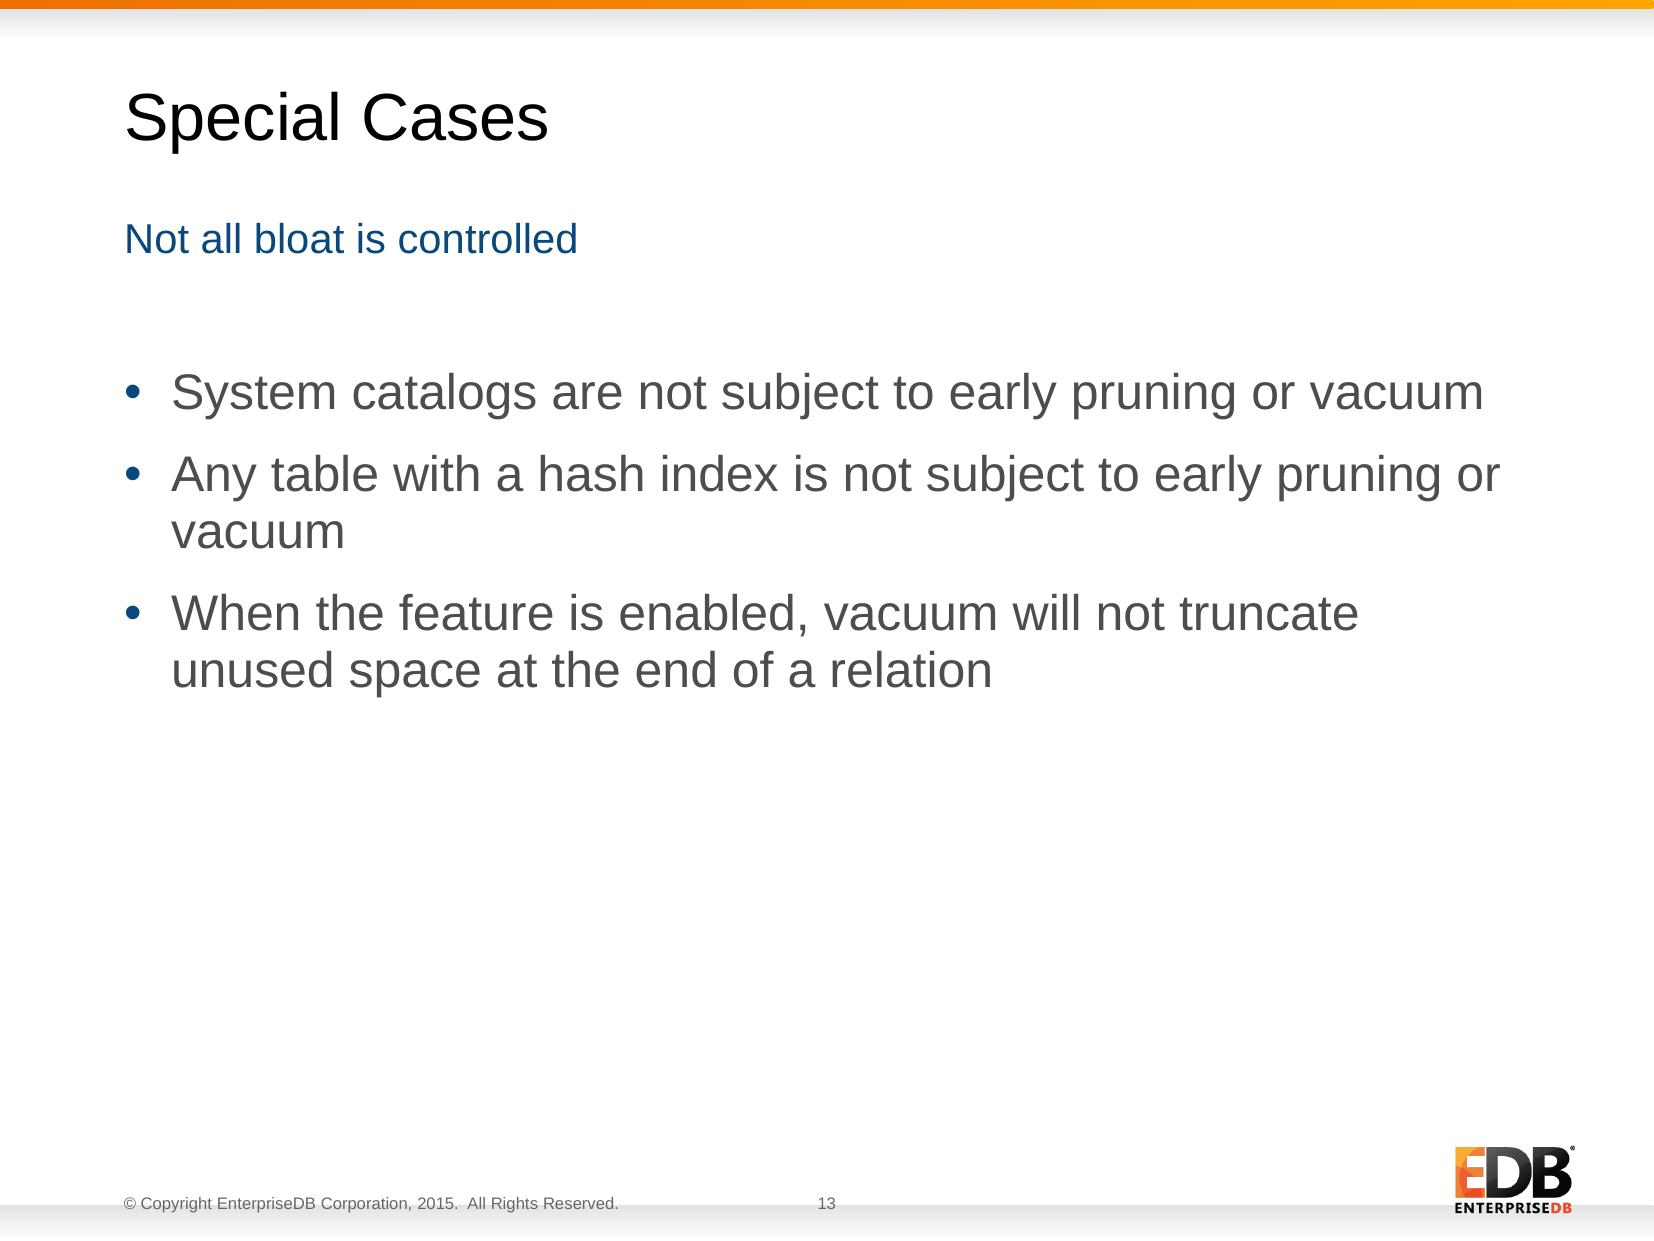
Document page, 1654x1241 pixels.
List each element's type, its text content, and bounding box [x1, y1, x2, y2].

list System catalogs are not subject to early pruning or vacuum Any table with a hash index is not subject to early pruning or vacuum When the feature is enabled, vacuum will not truncate unused space at the end of a relation [109, 356, 1546, 1085]
list Not all bloat is controlled [109, 208, 1549, 288]
title Special Cases [109, 29, 1546, 208]
picture [1453, 1142, 1576, 1214]
